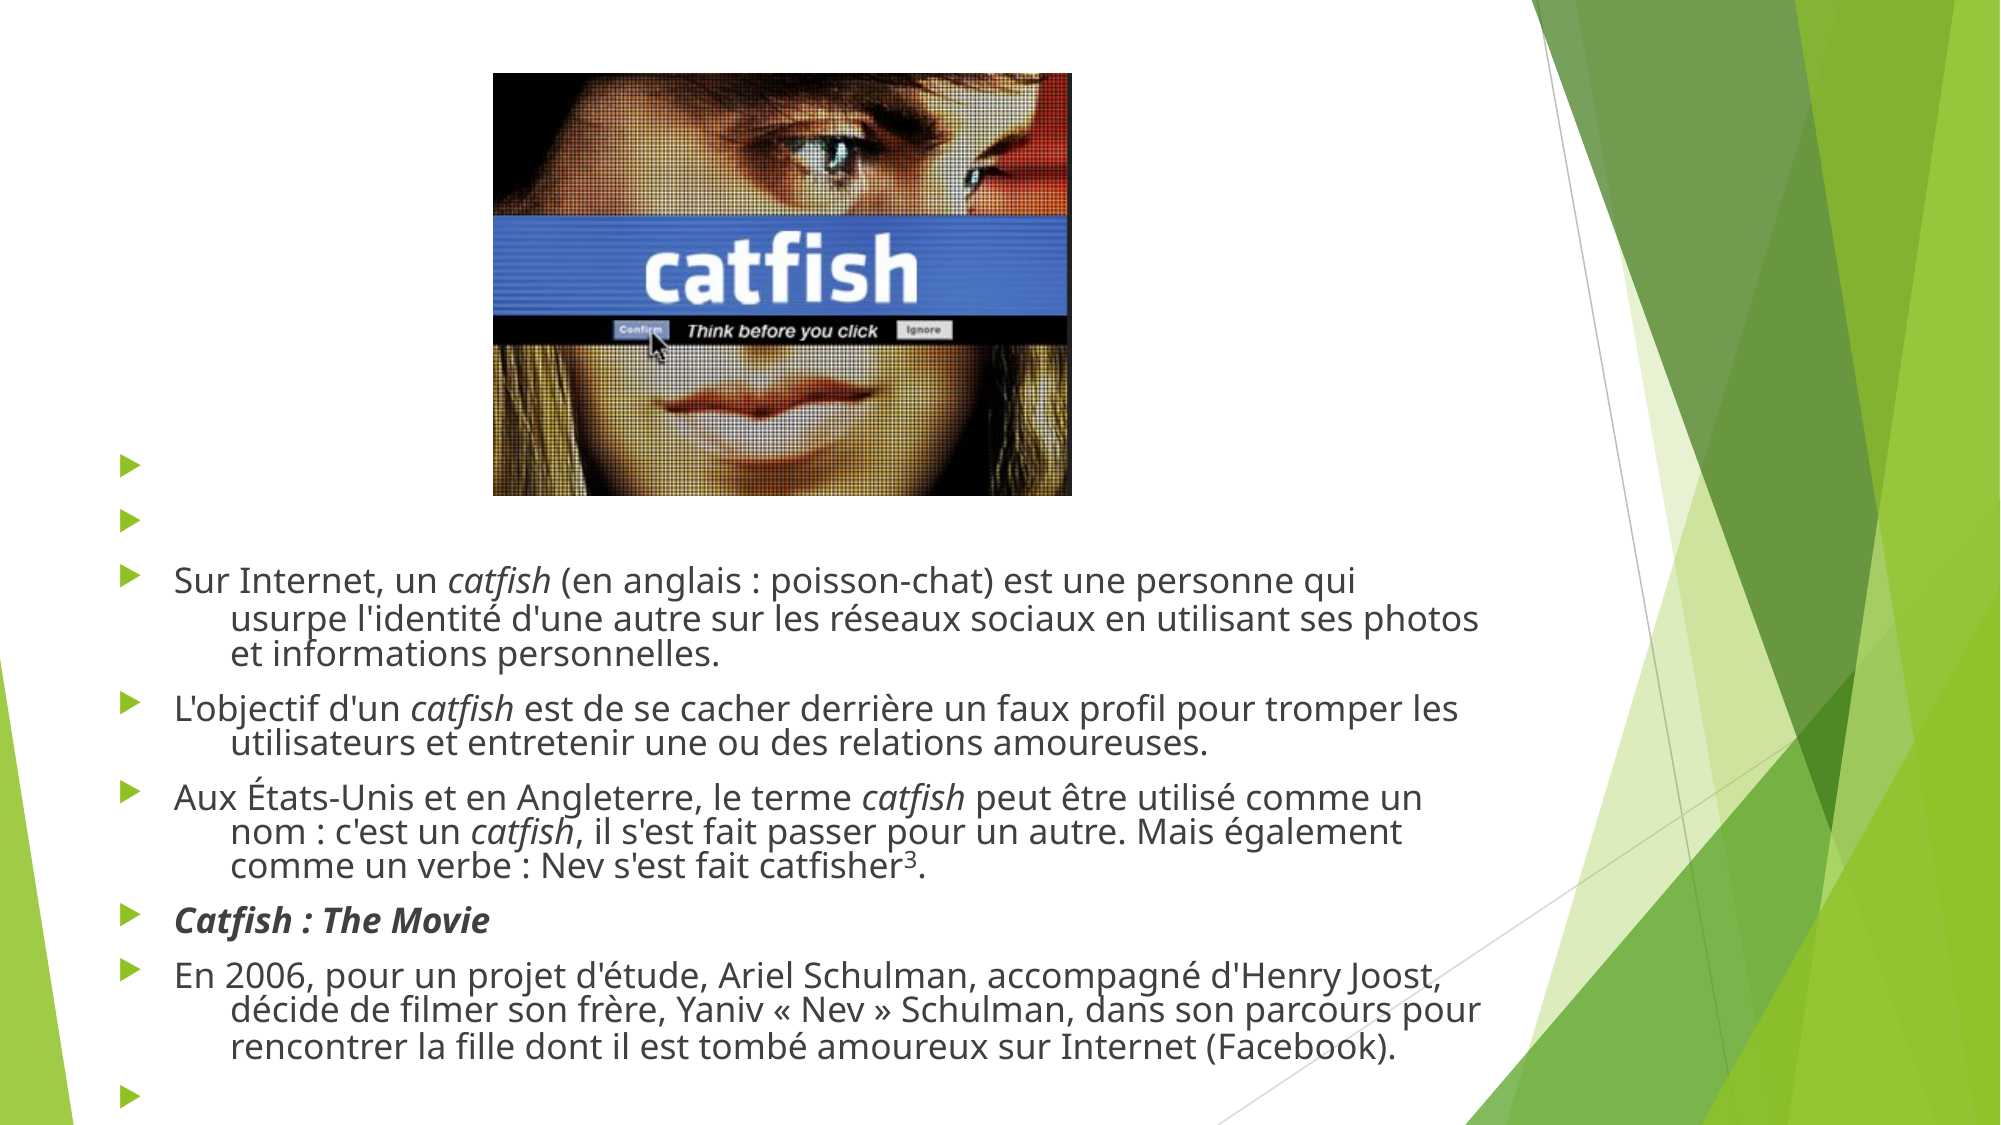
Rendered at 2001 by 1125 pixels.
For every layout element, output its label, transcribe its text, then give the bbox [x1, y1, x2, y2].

list Sur Internet, un catfish (en anglais : poisson-chat) est une personne qui usurpe l'identité d'une autre sur les réseaux sociaux en utilisant ses photos et informations personnelles. L'objectif d'un catfish est de se cacher derrière un faux profil pour tromper les utilisateurs et entretenir une ou des relations amoureuses. Aux États-Unis et en Angleterre, le terme catfish peut être utilisé comme un nom : c'est un catfish, il s'est fait passer pour un autre. Mais également comme un verbe : Nev s'est fait catfisher3. Catfish : The Movie En 2006, pour un projet d'étude, Ariel Schulman, accompagné d'Henry Joost, décide de filmer son frère, Yaniv « Nev » Schulman, dans son parcours pour rencontrer la fille dont il est tombé amoureux sur Internet (Facebook). [102, 441, 1513, 1078]
picture [493, 73, 1072, 496]
